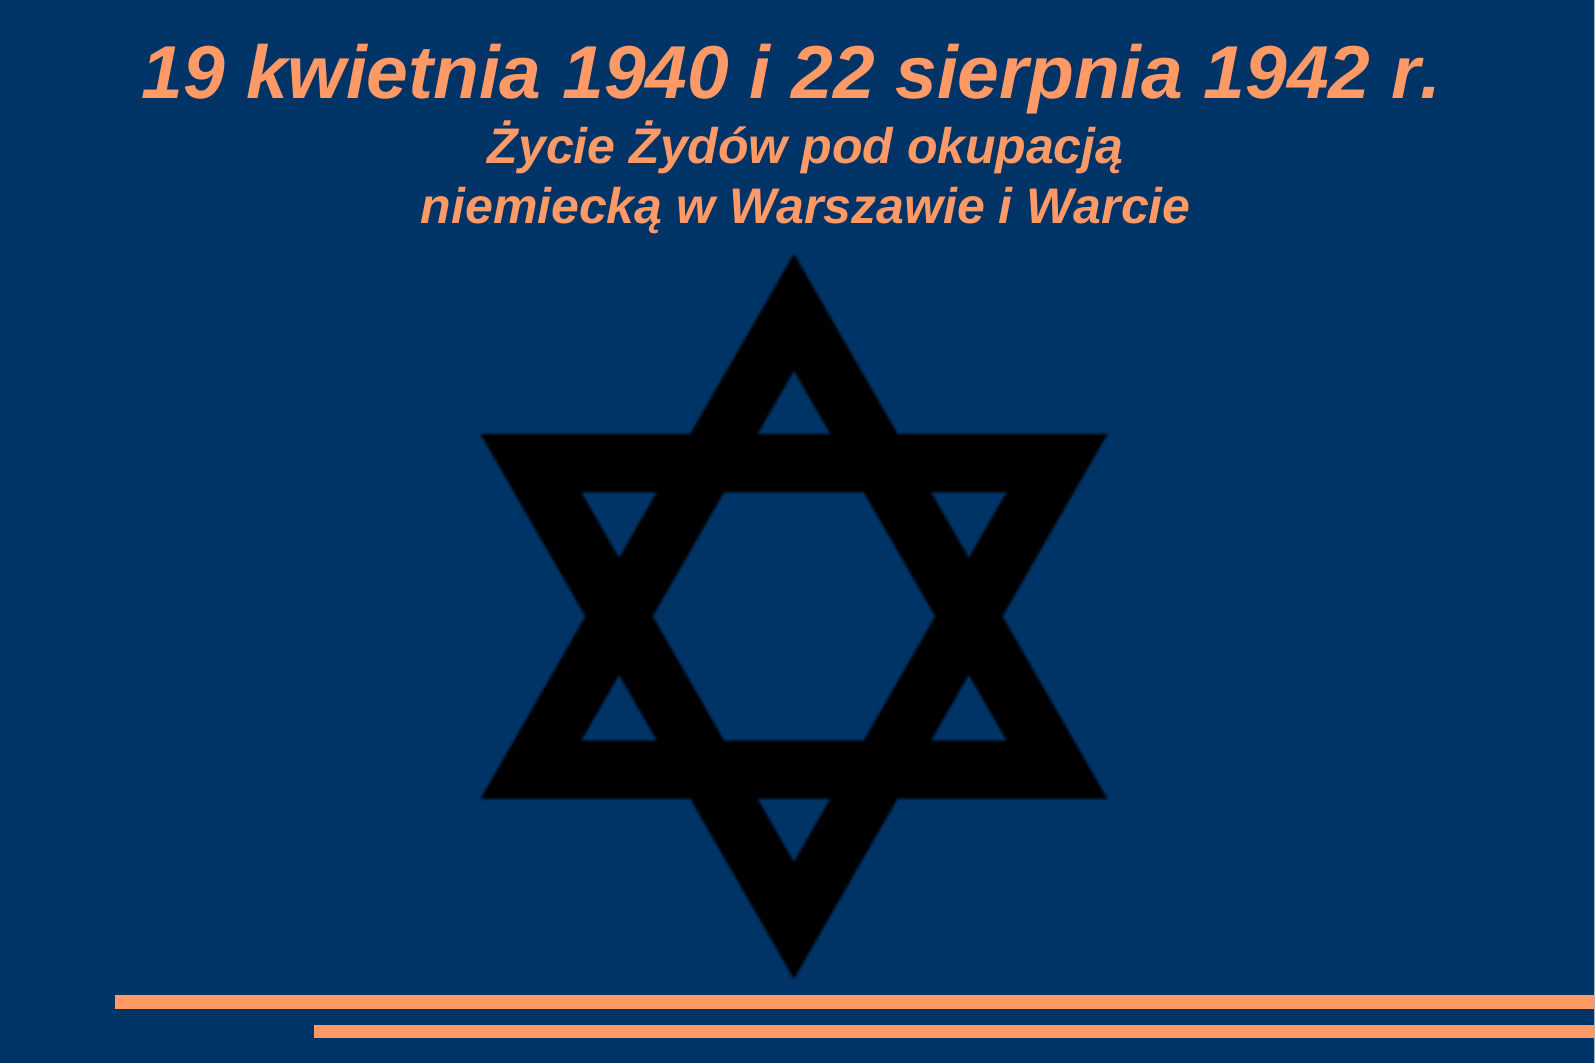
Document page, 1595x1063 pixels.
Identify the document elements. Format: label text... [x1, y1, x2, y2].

picture [377, 228, 1212, 1034]
title 19 kwietnia 1940 i 22 sierpnia 1942 r. Życie Żydów pod okupacją niemiecką w Warszawie i Warcie [118, 29, 1480, 228]
